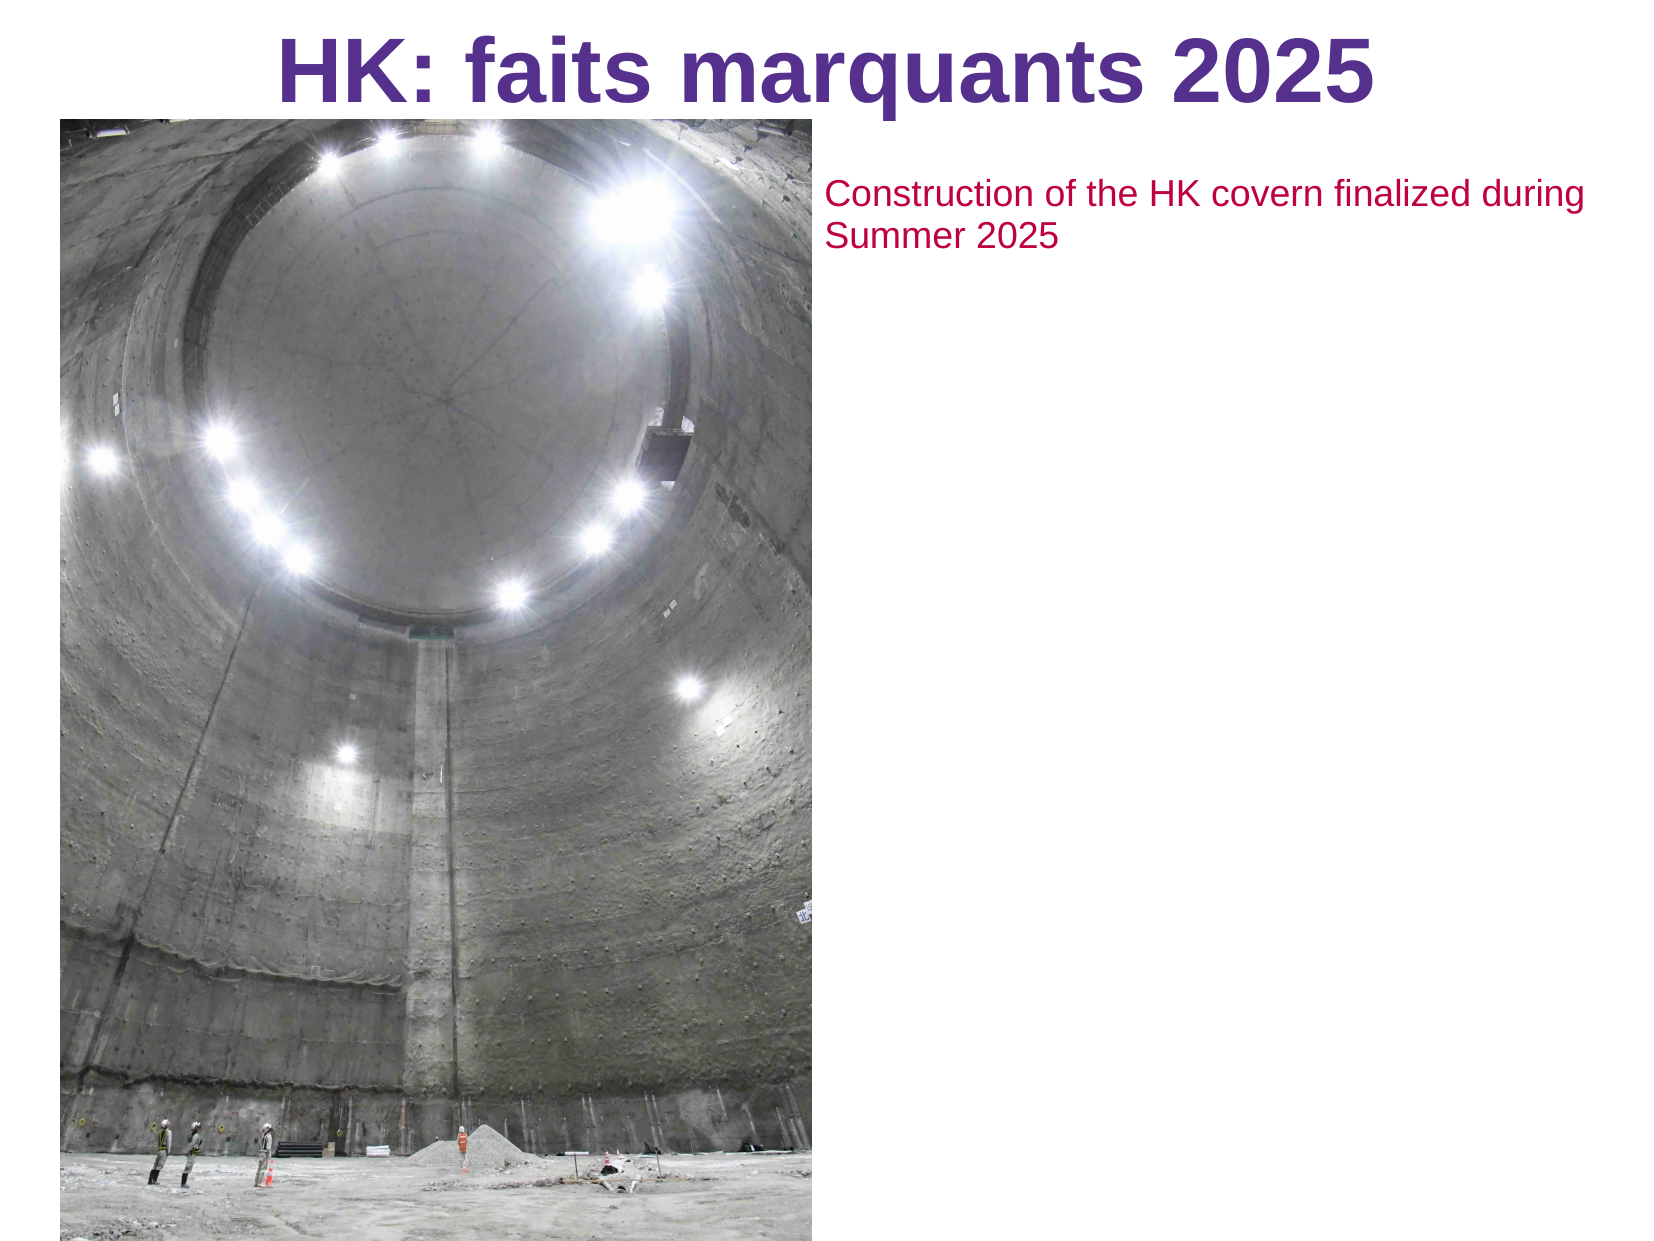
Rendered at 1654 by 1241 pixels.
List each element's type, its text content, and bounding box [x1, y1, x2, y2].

title HK: faits marquants 2025 [82, 0, 1571, 165]
picture [60, 119, 812, 1241]
text_box Construction of the HK covern finalized during Summer 2025 [809, 165, 1635, 516]
